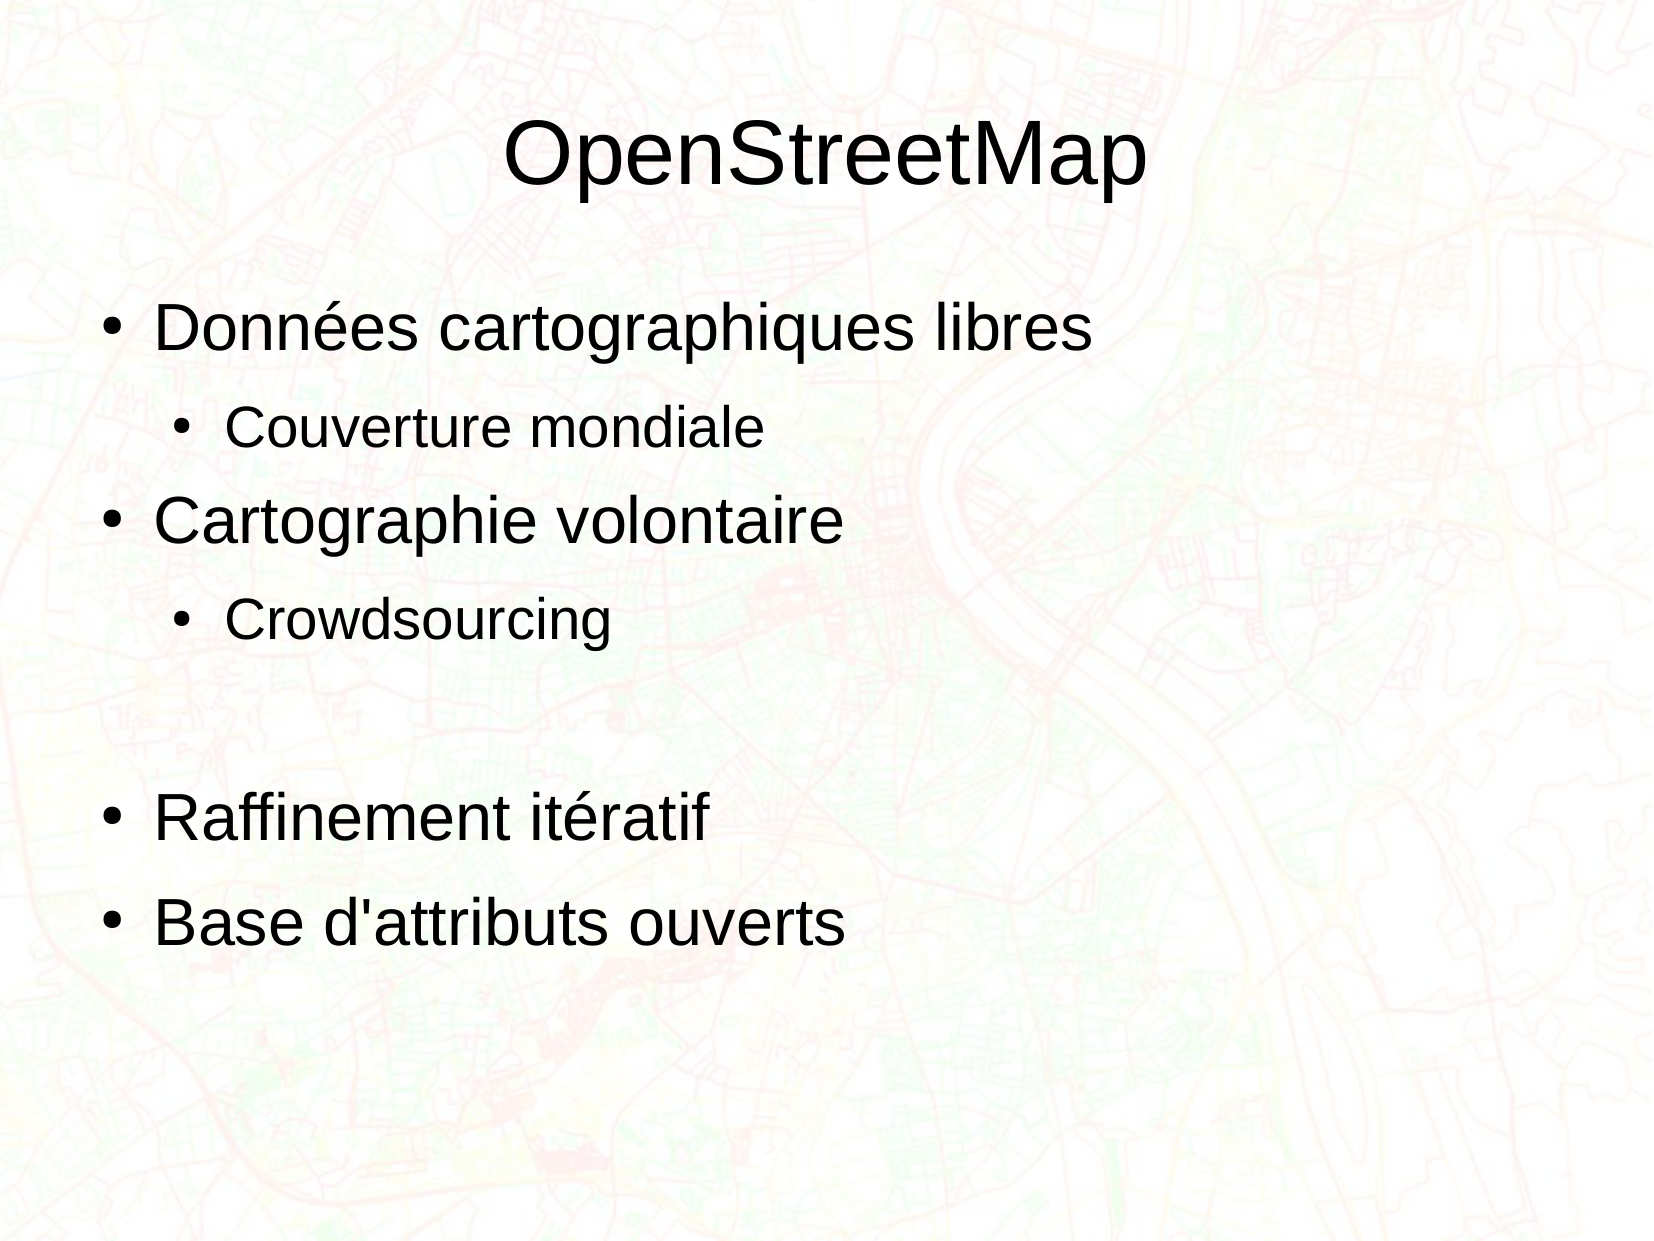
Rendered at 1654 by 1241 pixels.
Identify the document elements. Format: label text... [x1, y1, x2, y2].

list Données cartographiques libres Couverture mondiale Cartographie volontaire Crowdsourcing Raffinement itératif Base d'attributs ouverts [82, 290, 1571, 1010]
picture [0, 0, 1654, 1241]
title OpenStreetMap [82, 49, 1571, 257]
